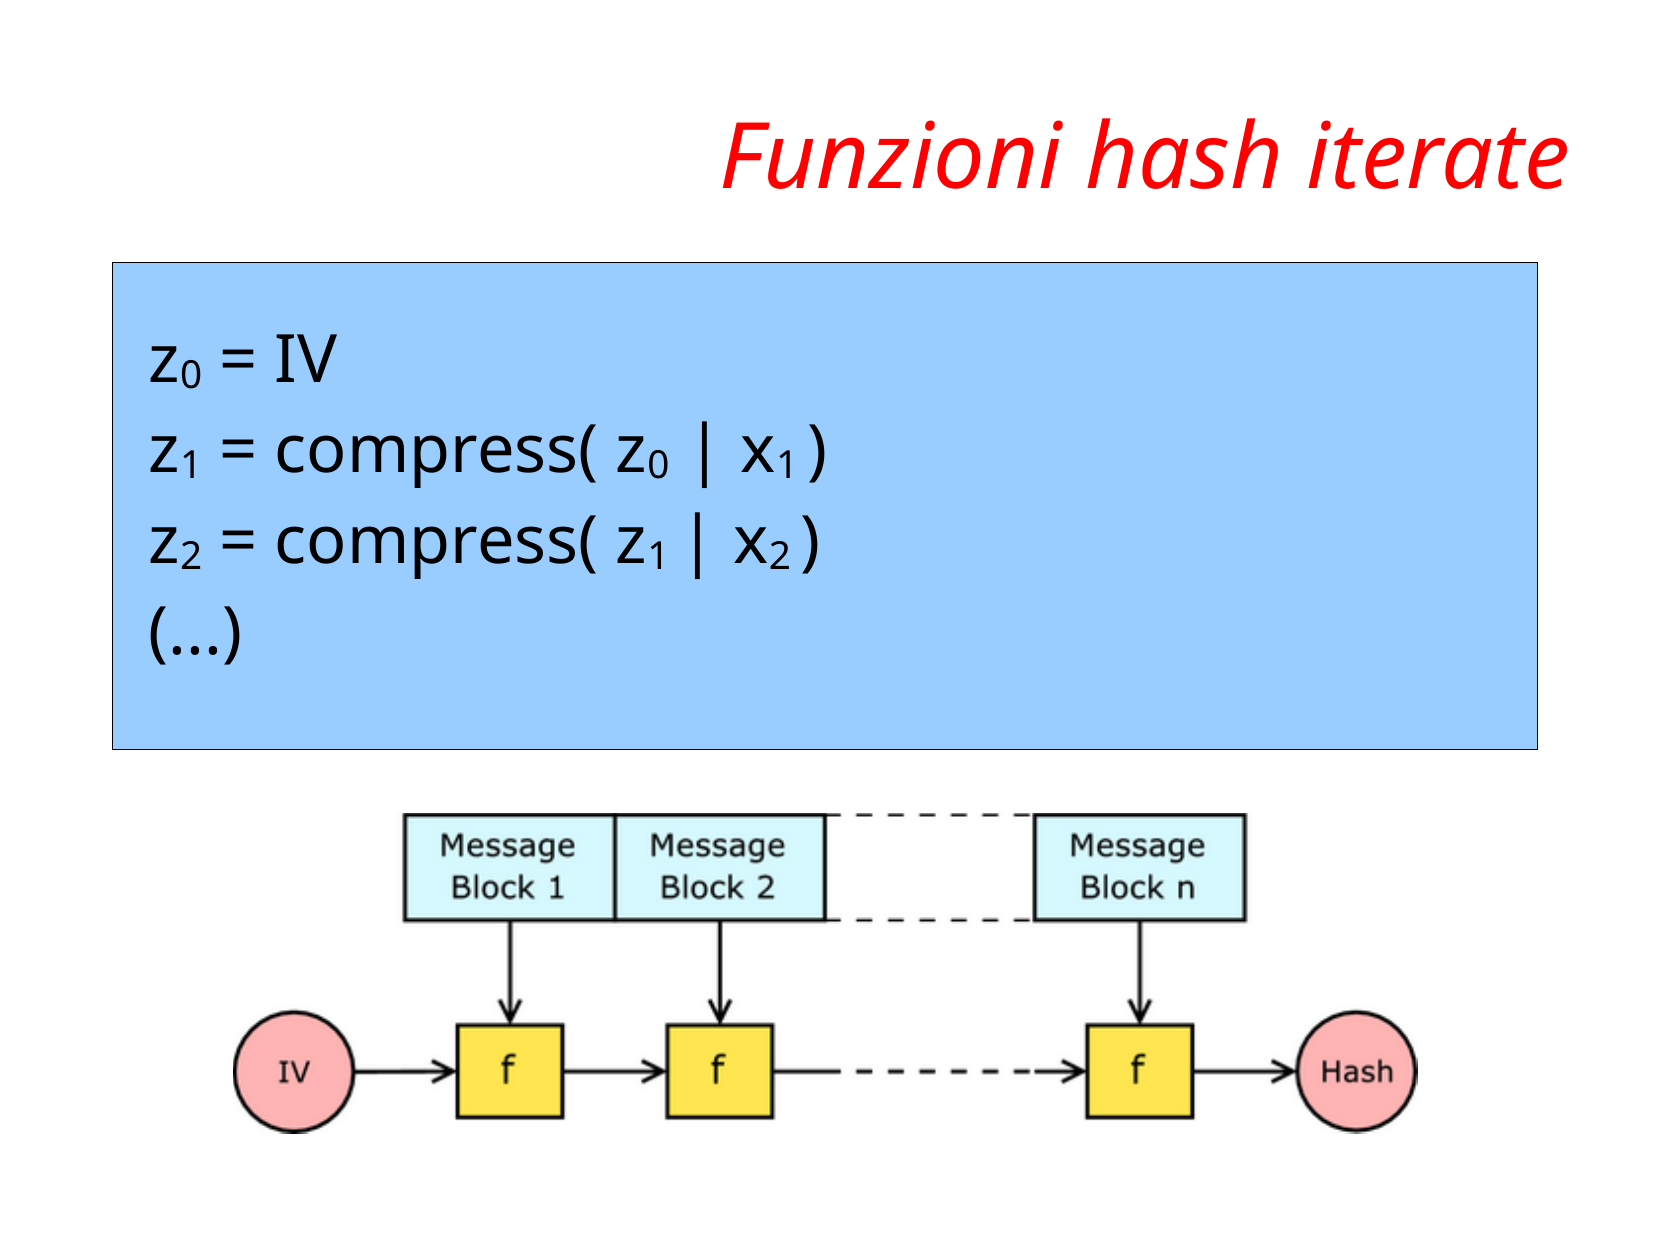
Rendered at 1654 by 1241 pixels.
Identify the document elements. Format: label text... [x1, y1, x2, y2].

text_box z0 = IV z1 = compress( z0 | x1 ) z2 = compress( z1 | x2 ) (...) [75, 262, 1493, 723]
title Funzioni hash iterate [82, 49, 1571, 257]
picture [233, 813, 1418, 1134]
text_box [112, 262, 1538, 750]
